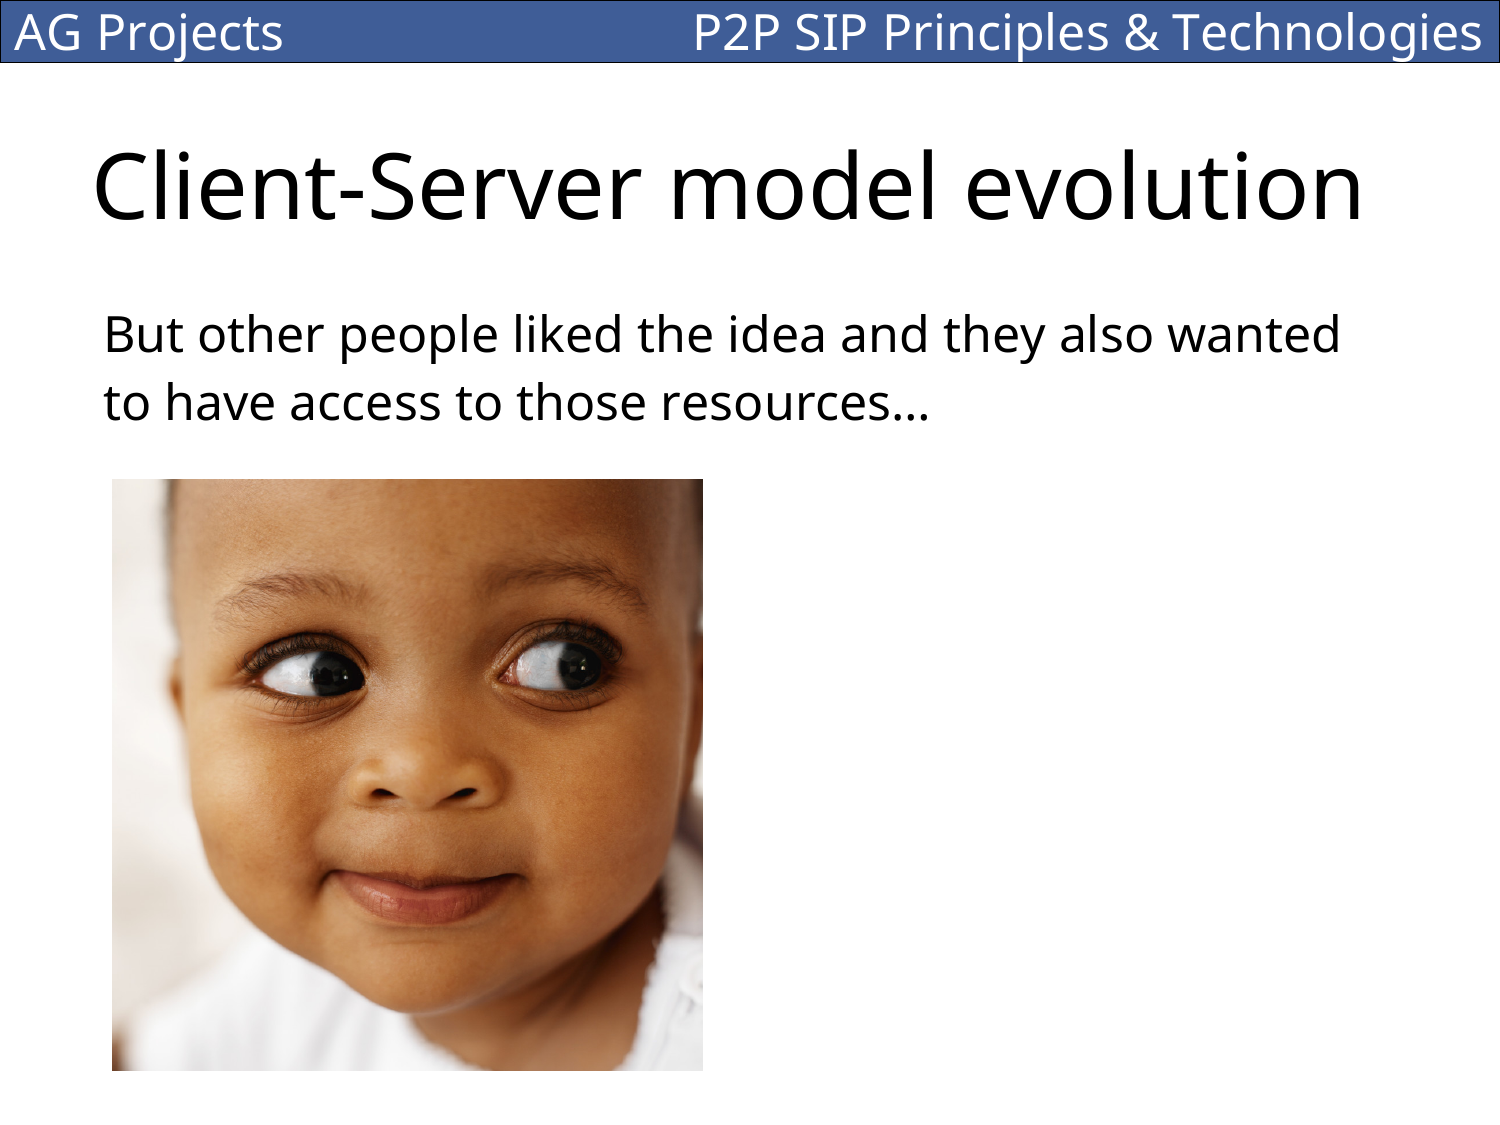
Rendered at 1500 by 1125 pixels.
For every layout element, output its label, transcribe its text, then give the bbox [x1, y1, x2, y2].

picture [112, 479, 703, 1071]
text_box But other people liked the idea and they also wanted to have access to those resources… [88, 290, 1400, 443]
text_box Client-Server model evolution [76, 113, 1447, 244]
